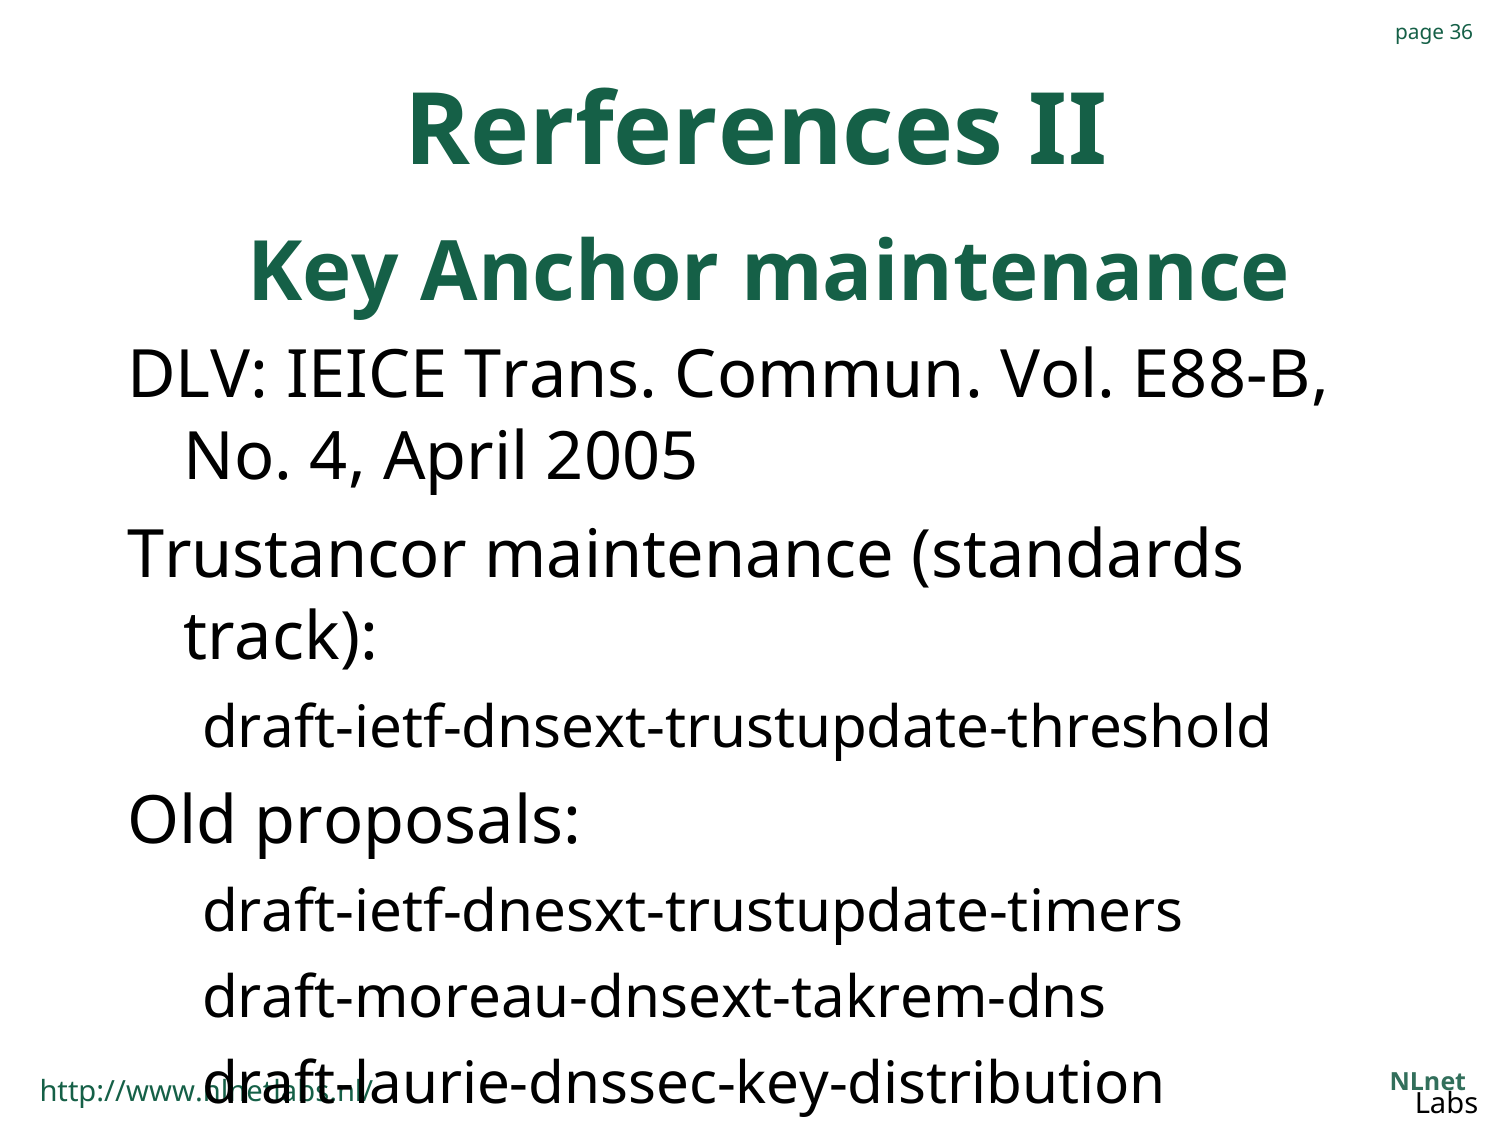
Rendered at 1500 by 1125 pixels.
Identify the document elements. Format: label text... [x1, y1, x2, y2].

list DLV: IEICE Trans. Commun. Vol. E88-B, No. 4, April 2005 Trustancor maintenance (standards track): draft-ietf-dnsext-trustupdate-threshold Old proposals: draft-ietf-dnesxt-trustupdate-timers draft-moreau-dnsext-takrem-dns draft-laurie-dnssec-key-distribution [112, 324, 1388, 1044]
title Rerferences II Key Anchor maintenance [75, 66, 1438, 322]
